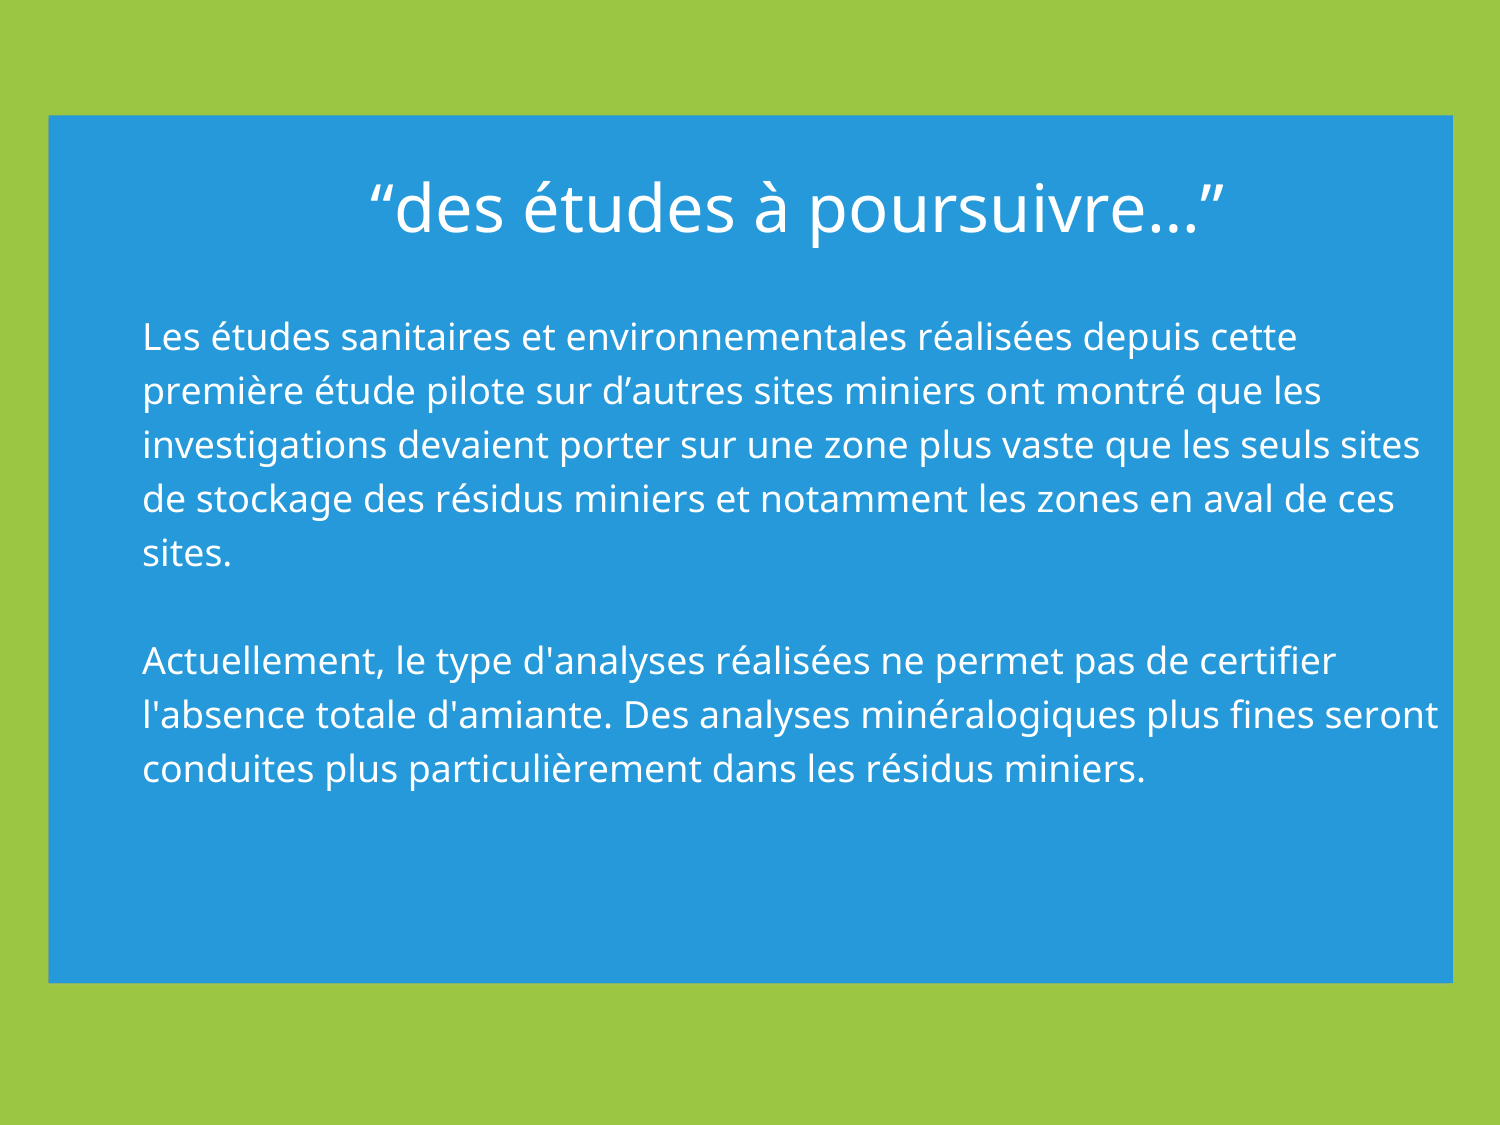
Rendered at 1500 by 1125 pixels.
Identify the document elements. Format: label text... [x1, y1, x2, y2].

text_box Les études sanitaires et environnementales réalisées depuis cette première étude pilote sur d’autres sites miniers ont montré que les investigations devaient porter sur une zone plus vaste que les seuls sites de stockage des résidus miniers et notamment les zones en aval de ces sites. Actuellement, le type d'analyses réalisées ne permet pas de certifier l'absence totale d'amiante. Des analyses minéralogiques plus fines seront conduites plus particulièrement dans les résidus miniers. [127, 296, 1480, 906]
text_box [0, 0, 1500, 1125]
text_box “des études à poursuivre…” [95, 158, 1500, 254]
